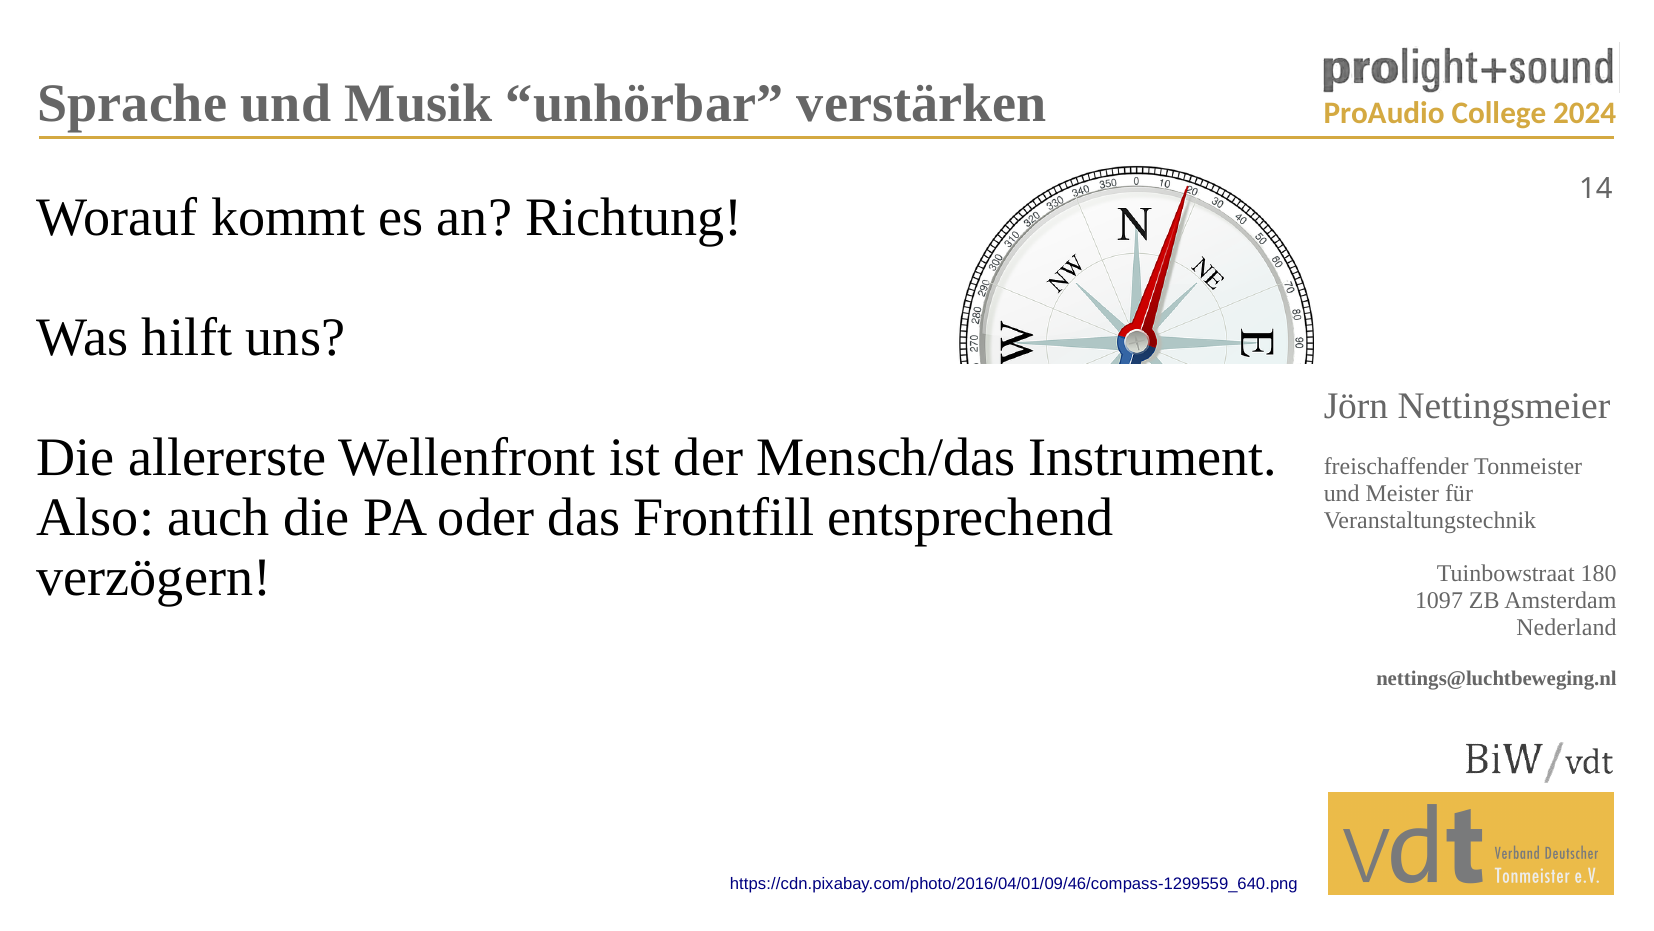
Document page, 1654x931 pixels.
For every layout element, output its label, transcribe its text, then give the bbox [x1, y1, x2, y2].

title Sprache und Musik “unhörbar” verstärken [37, 43, 1275, 164]
picture [956, 150, 1314, 364]
text_box https://cdn.pixabay.com/photo/2016/04/01/09/46/compass-1299559_640.png [495, 866, 1314, 908]
list Worauf kommt es an? Richtung! Was hilft uns? Die allererste Wellenfront ist der Mensch/das Instrument. Also: auch die PA oder das Frontfill entsprechend verzögern! [36, 187, 1312, 913]
picture [1318, 42, 1620, 93]
